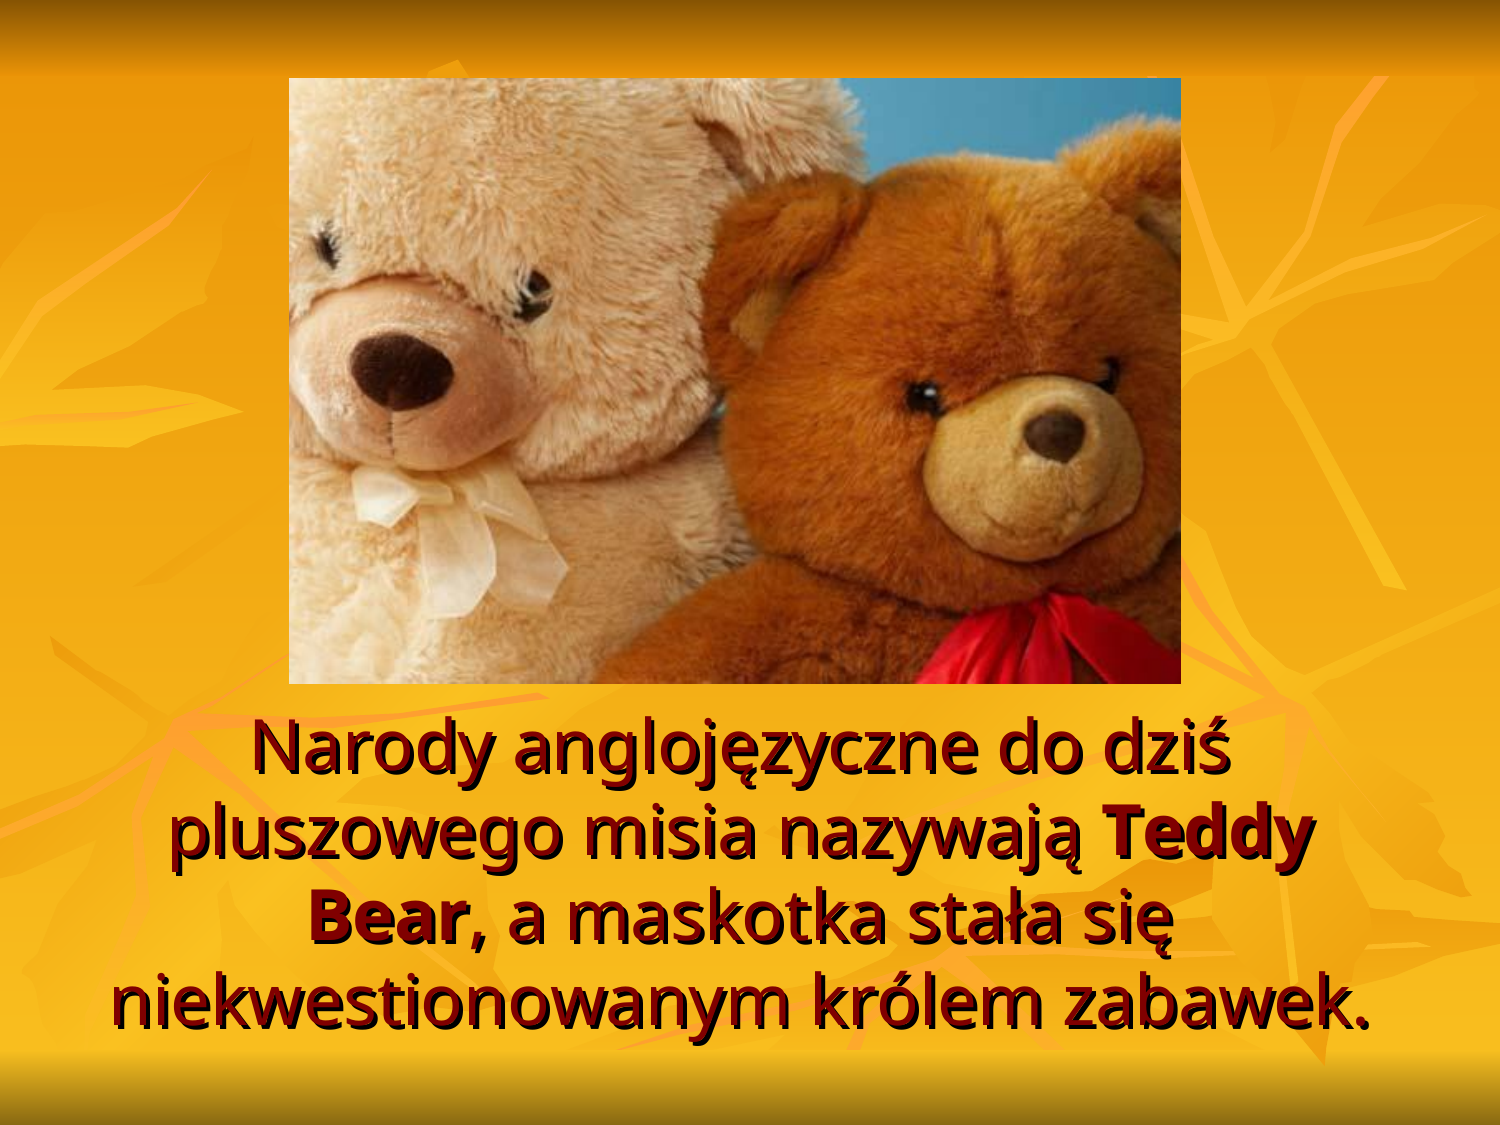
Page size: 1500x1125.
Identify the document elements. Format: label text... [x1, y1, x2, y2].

title Narody anglojęzyczne do dziś pluszowego misia nazywają Teddy Bear, a maskotka stała się niekwestionowanym królem zabawek. [64, 668, 1415, 1071]
picture [289, 78, 1181, 684]
